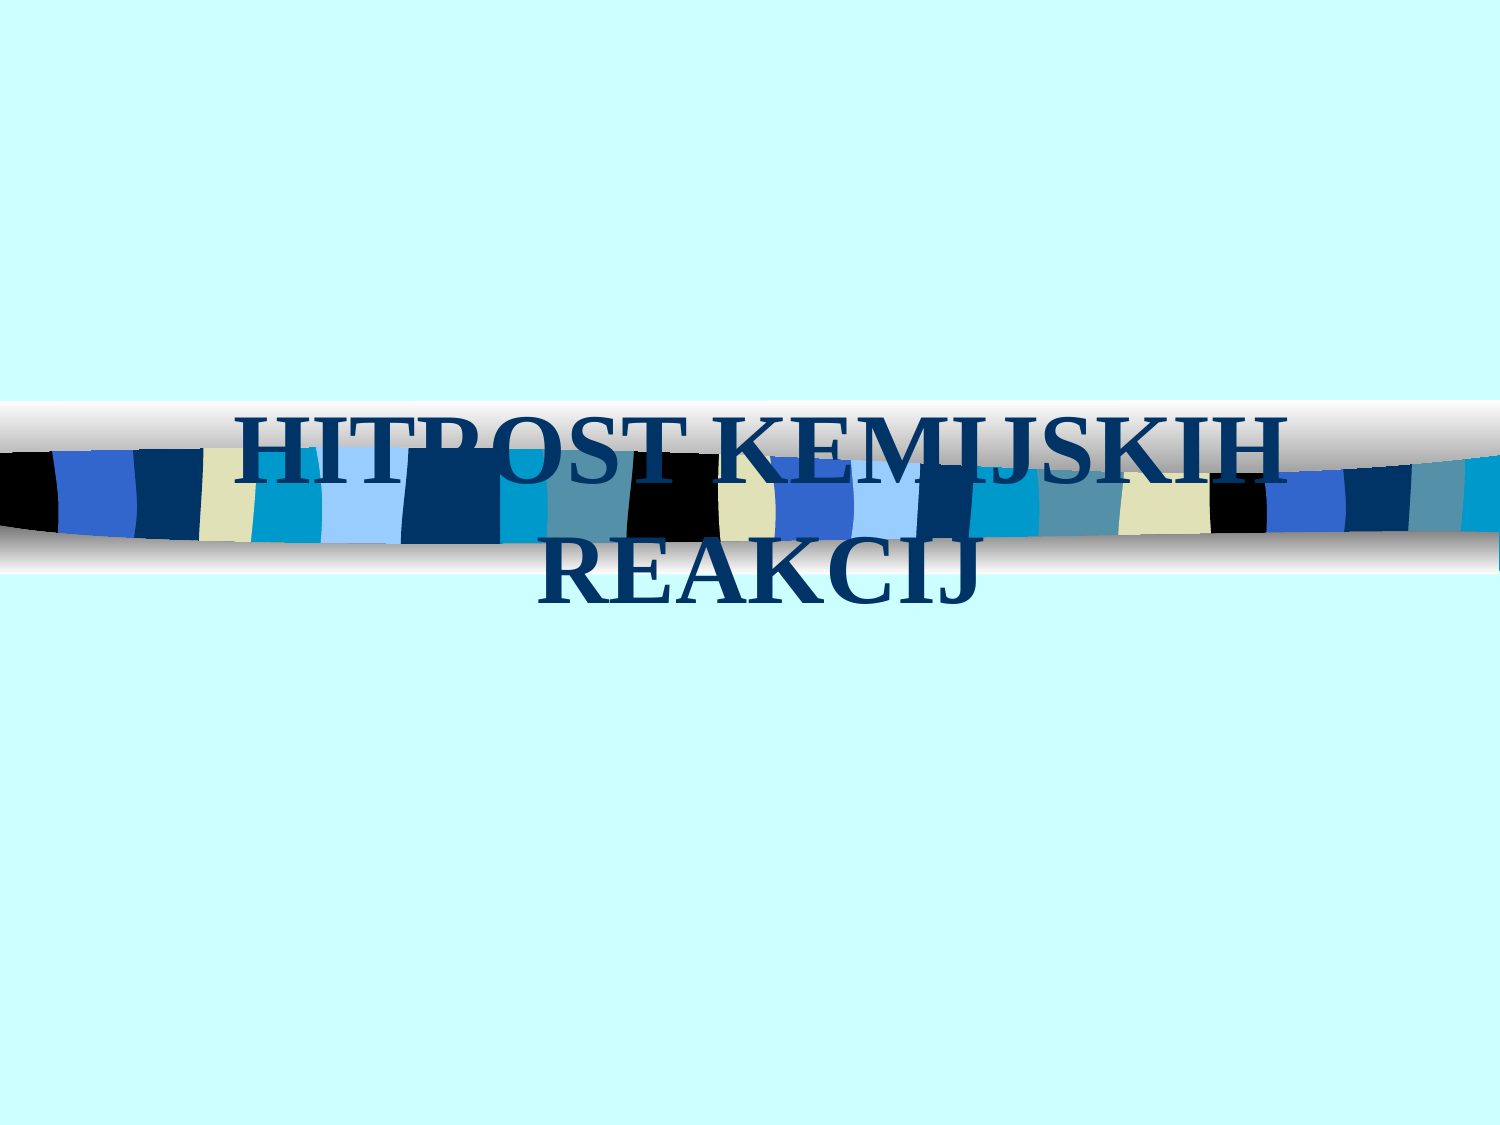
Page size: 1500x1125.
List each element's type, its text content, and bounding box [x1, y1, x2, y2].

title HITROST KEMIJSKIH REAKCIJ [183, 397, 1341, 610]
